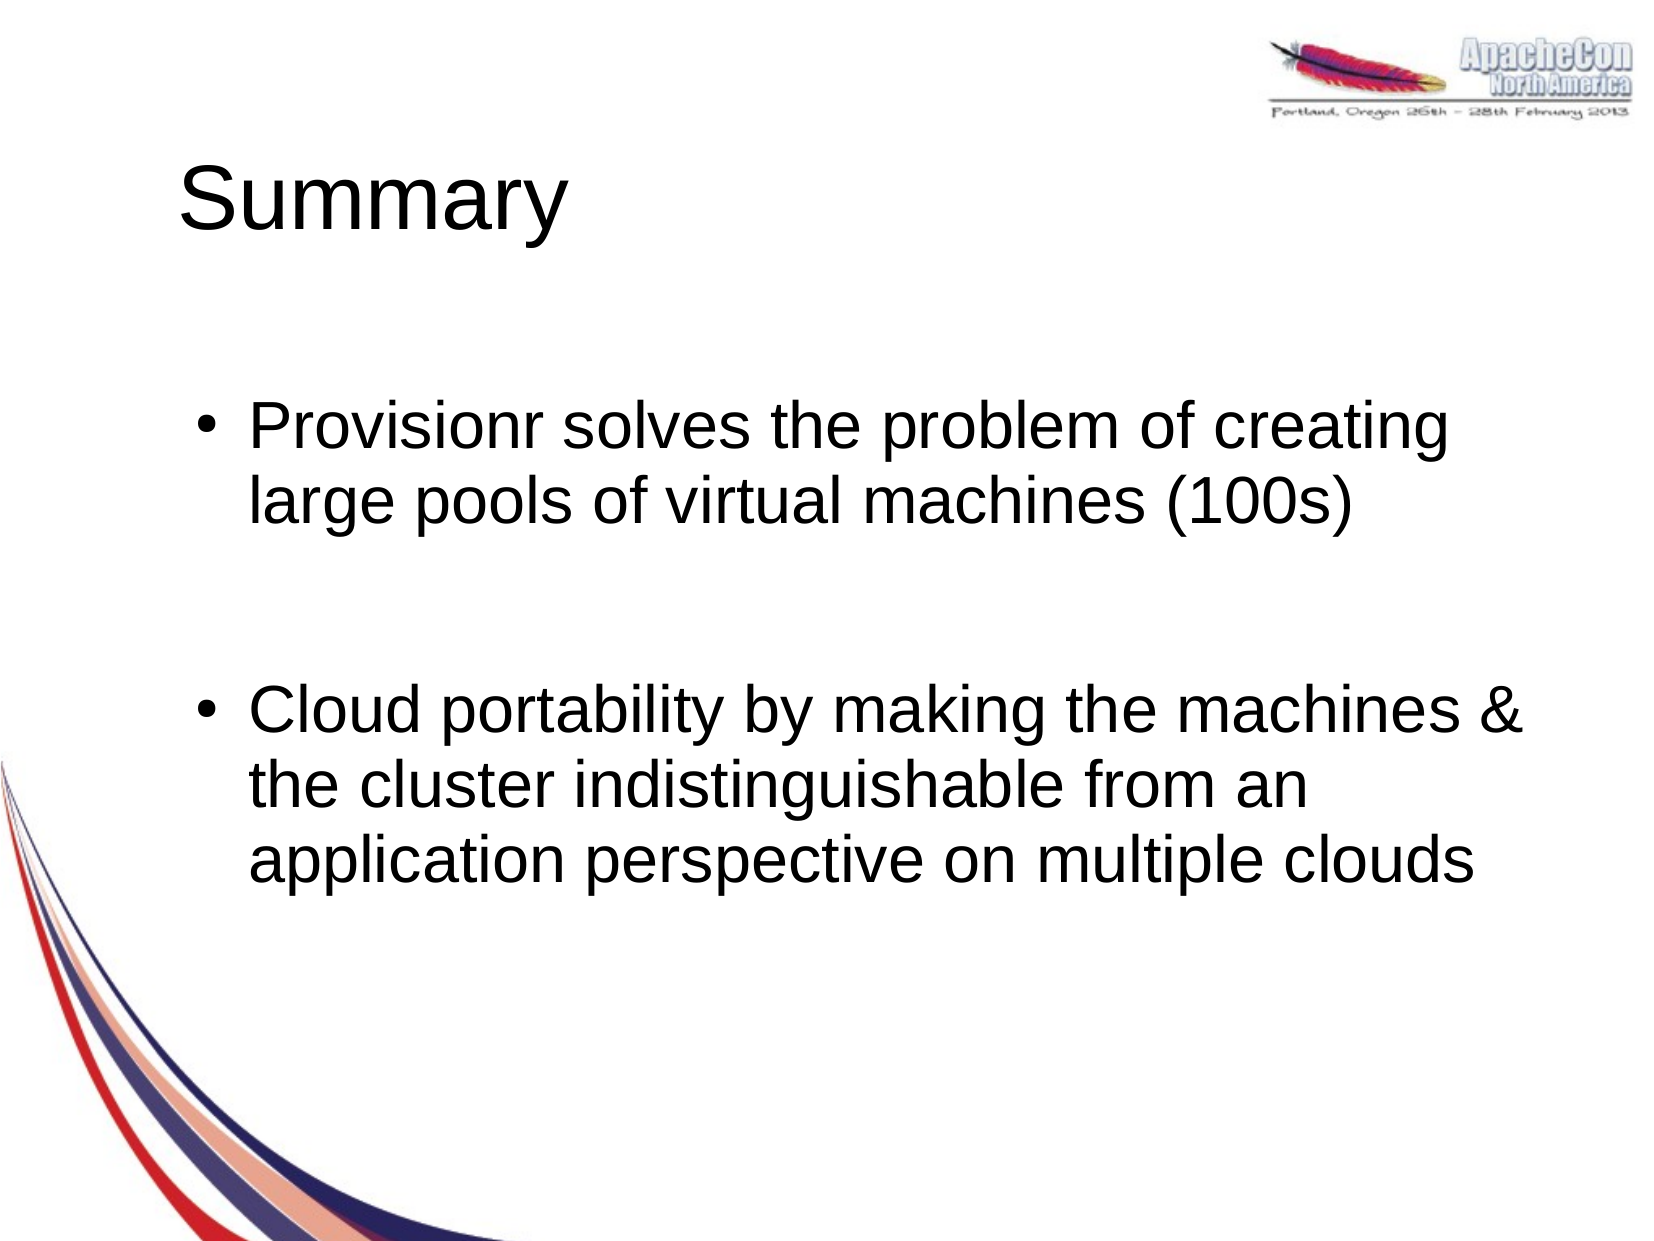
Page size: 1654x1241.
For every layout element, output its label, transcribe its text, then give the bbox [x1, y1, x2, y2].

list Provisionr solves the problem of creating large pools of virtual machines (100s) Cloud portability by making the machines & the cluster indistinguishable from an application perspective on multiple clouds [177, 283, 1536, 990]
title Summary [177, 146, 1536, 250]
picture [0, 0, 1654, 1241]
